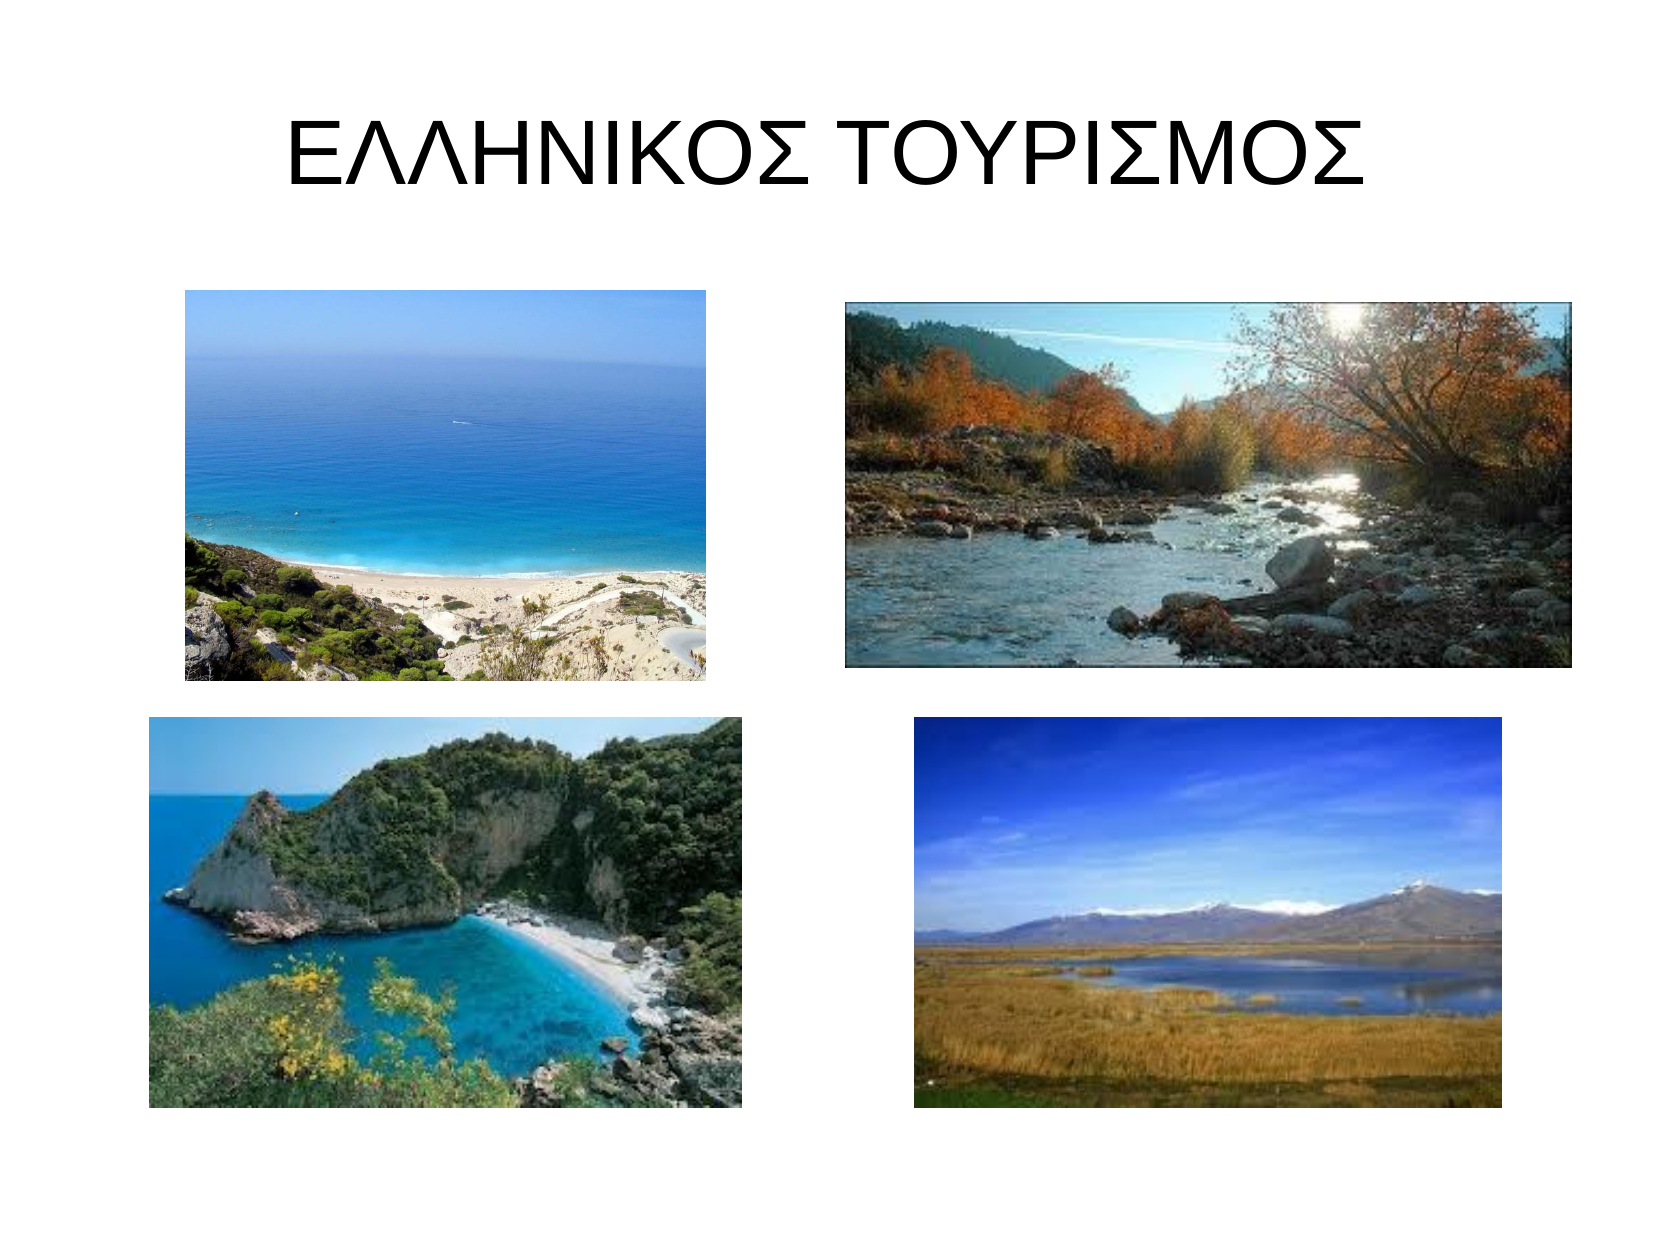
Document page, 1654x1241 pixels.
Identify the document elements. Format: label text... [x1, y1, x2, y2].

title ΕΛΛΗΝΙΚΟΣ ΤΟΥΡΙΣΜΟΣ [82, 49, 1571, 257]
picture [845, 302, 1572, 669]
picture [149, 717, 742, 1109]
picture [185, 290, 706, 681]
picture [914, 717, 1502, 1109]
